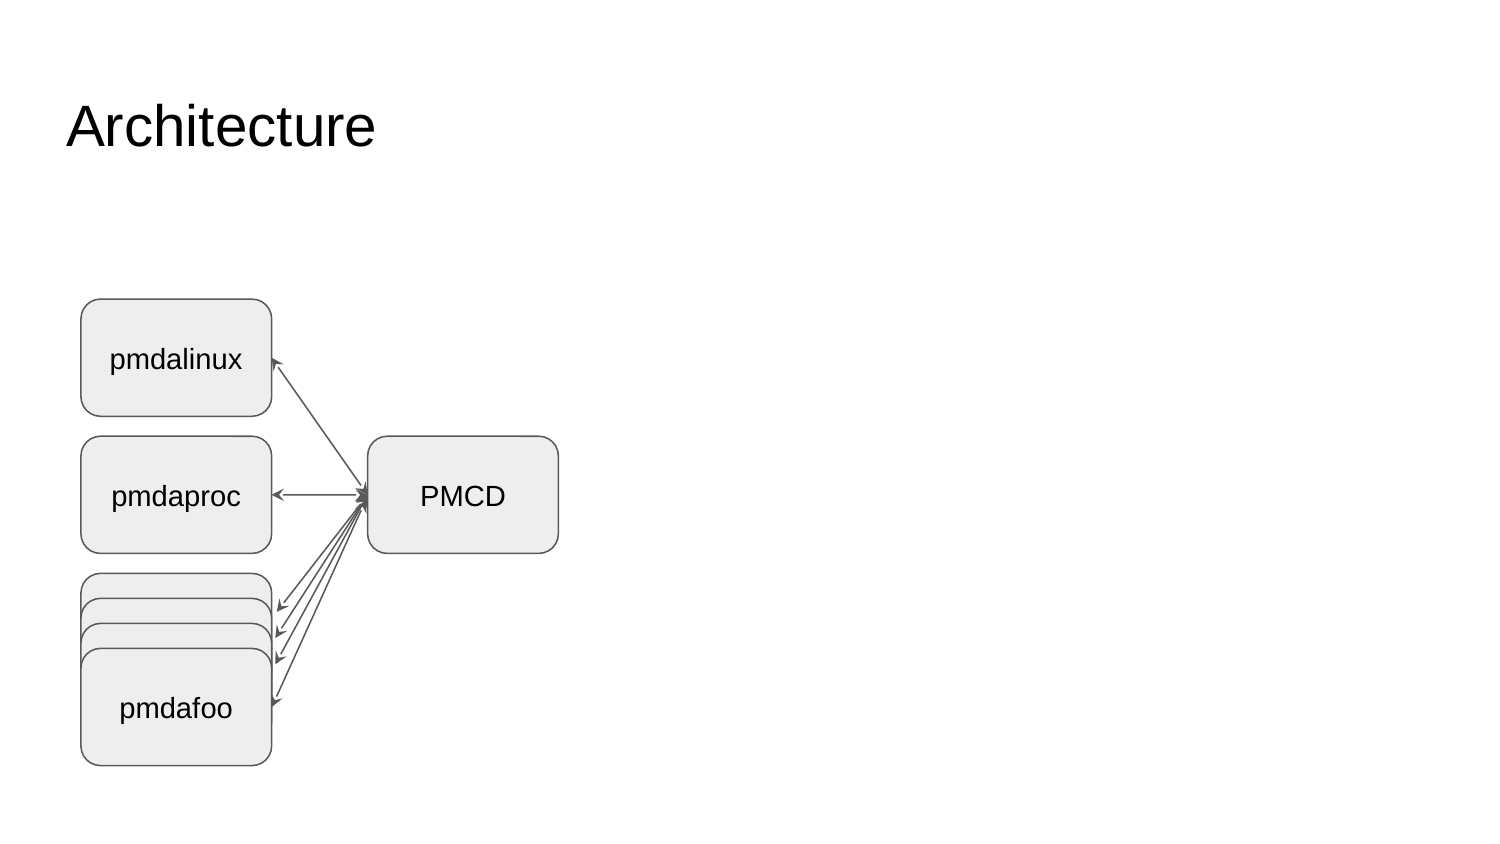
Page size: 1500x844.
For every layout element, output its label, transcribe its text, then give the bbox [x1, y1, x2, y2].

text_box pmdafoo [80, 648, 272, 766]
text_box [80, 573, 272, 667]
title Architecture [51, 72, 1449, 167]
text_box pmdaproc [80, 436, 272, 554]
text_box pmdalinux [80, 299, 272, 417]
text_box PMCD [367, 436, 559, 554]
